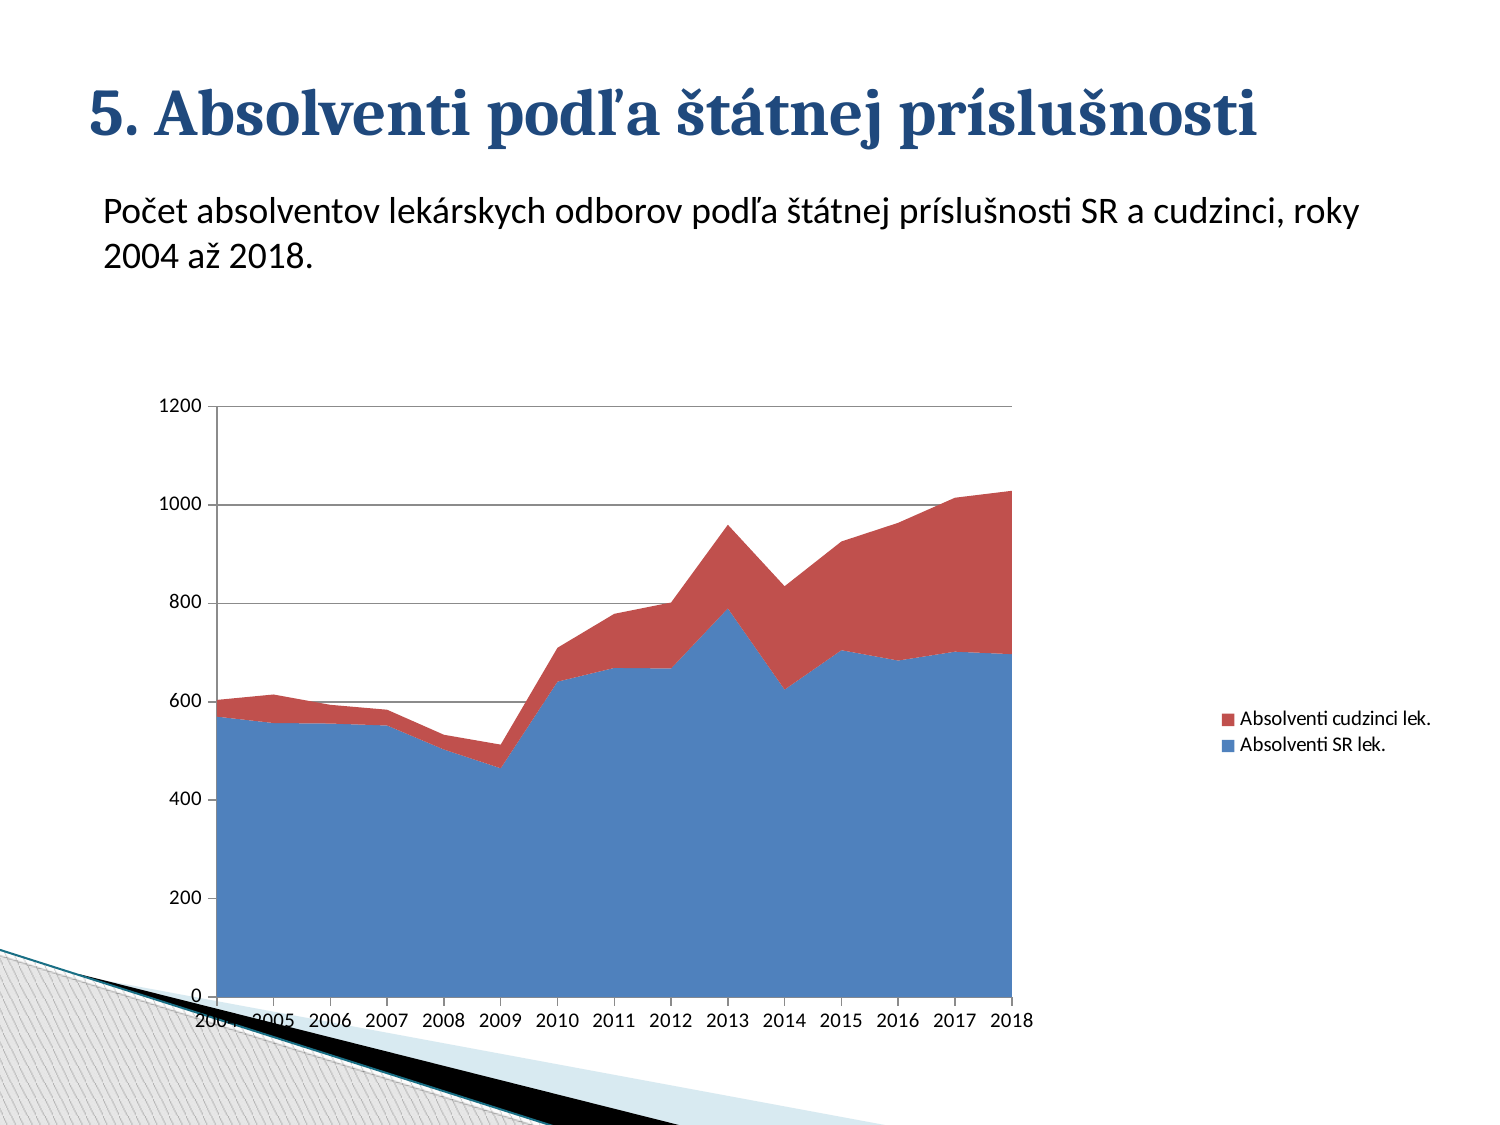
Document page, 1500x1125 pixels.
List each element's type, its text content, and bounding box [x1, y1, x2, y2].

chart [100, 361, 1451, 1105]
text_box Počet absolventov lekárskych odborov podľa štátnej príslušnosti SR a cudzinci, roky 2004 až 2018. [88, 178, 1376, 284]
title 5. Absolventi podľa štátnej príslušnosti [75, 45, 1425, 173]
